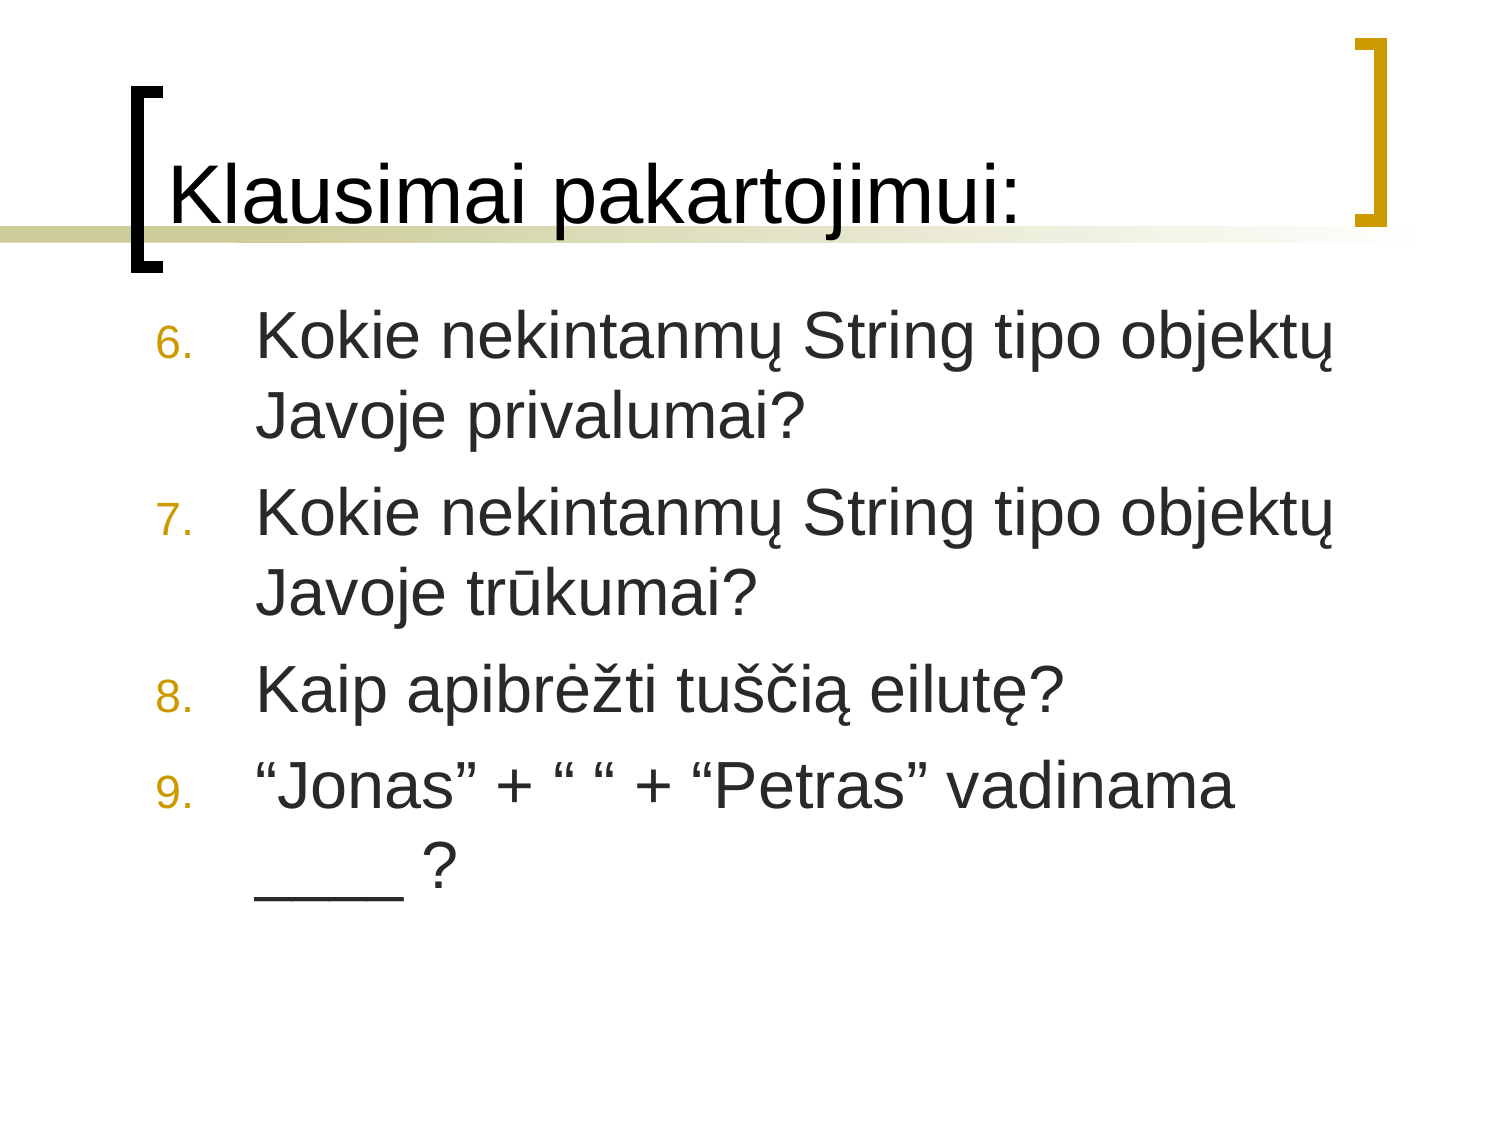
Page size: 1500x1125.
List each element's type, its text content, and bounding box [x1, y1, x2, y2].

list Kokie nekintanmų String tipo objektų Javoje privalumai? Kokie nekintanmų String tipo objektų Javoje trūkumai? Kaip apibrėžti tuščią eilutę? “Jonas” + “ “ + “Petras” vadinama ____ ? [140, 284, 1416, 1073]
title Klausimai pakartojimui: [152, 15, 1328, 248]
